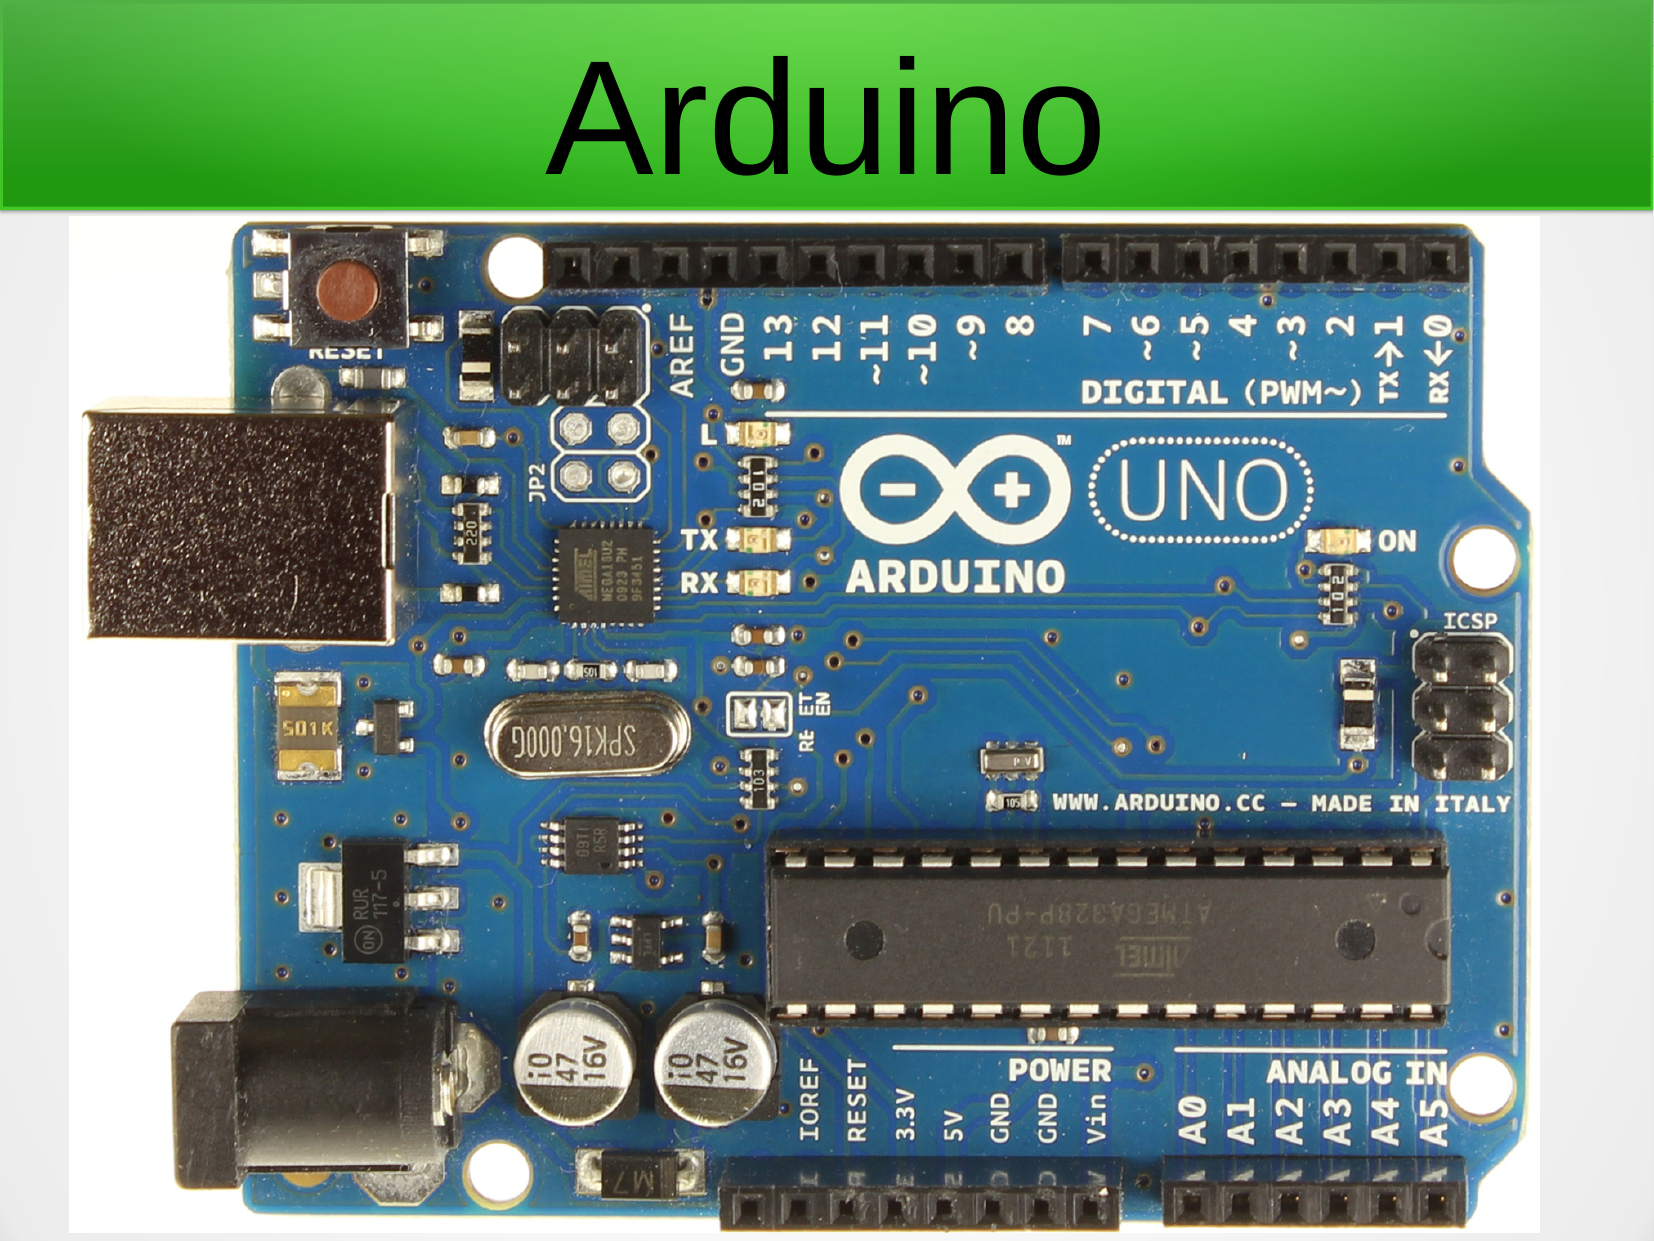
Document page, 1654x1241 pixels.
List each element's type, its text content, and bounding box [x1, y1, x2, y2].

title Arduino [82, 26, 1571, 210]
picture [69, 216, 1540, 1233]
